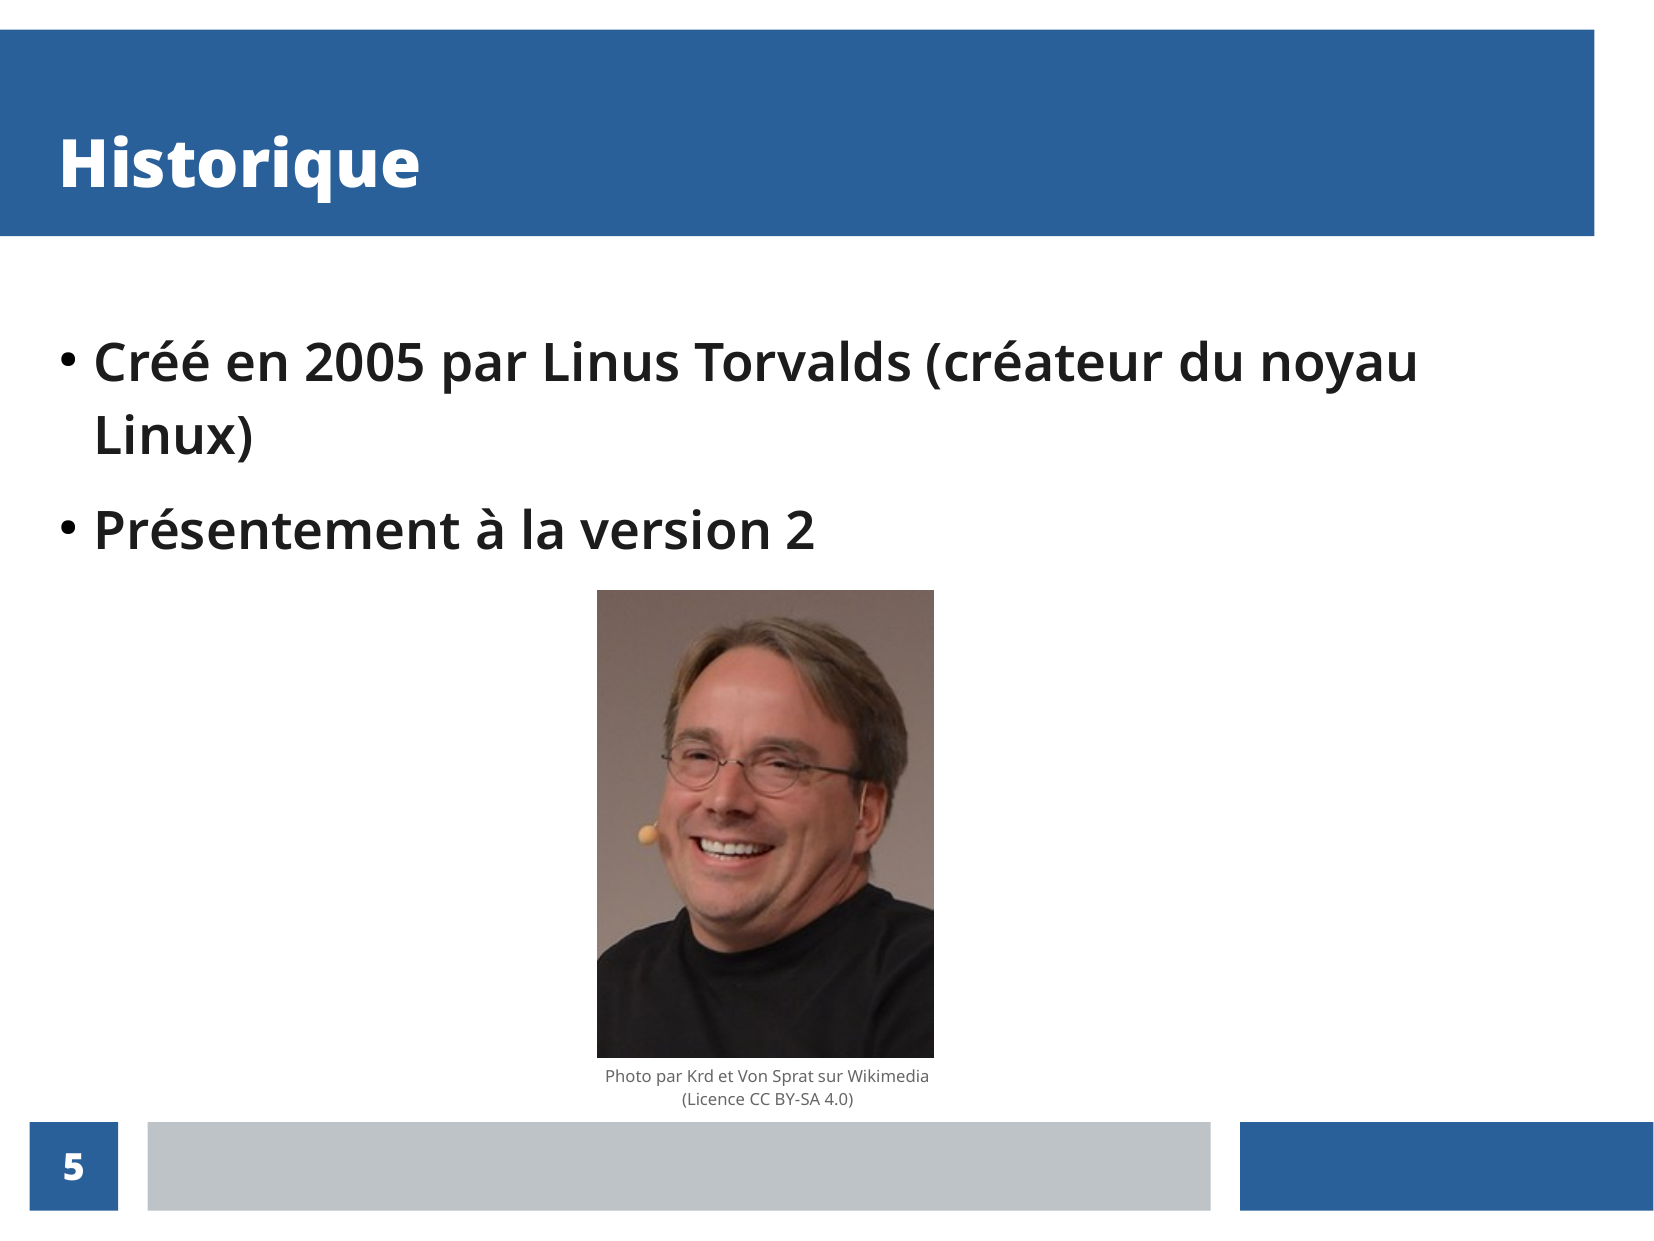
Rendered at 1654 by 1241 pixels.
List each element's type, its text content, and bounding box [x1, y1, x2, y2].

picture [597, 590, 934, 1057]
text_box Photo par Krd et Von Sprat sur Wikimedia (Licence CC BY-SA 4.0) [572, 1057, 963, 1114]
title Historique [59, 59, 1595, 207]
list Créé en 2005 par Linus Torvalds (créateur du noyau Linux) Présentement à la version 2 [59, 324, 1565, 567]
